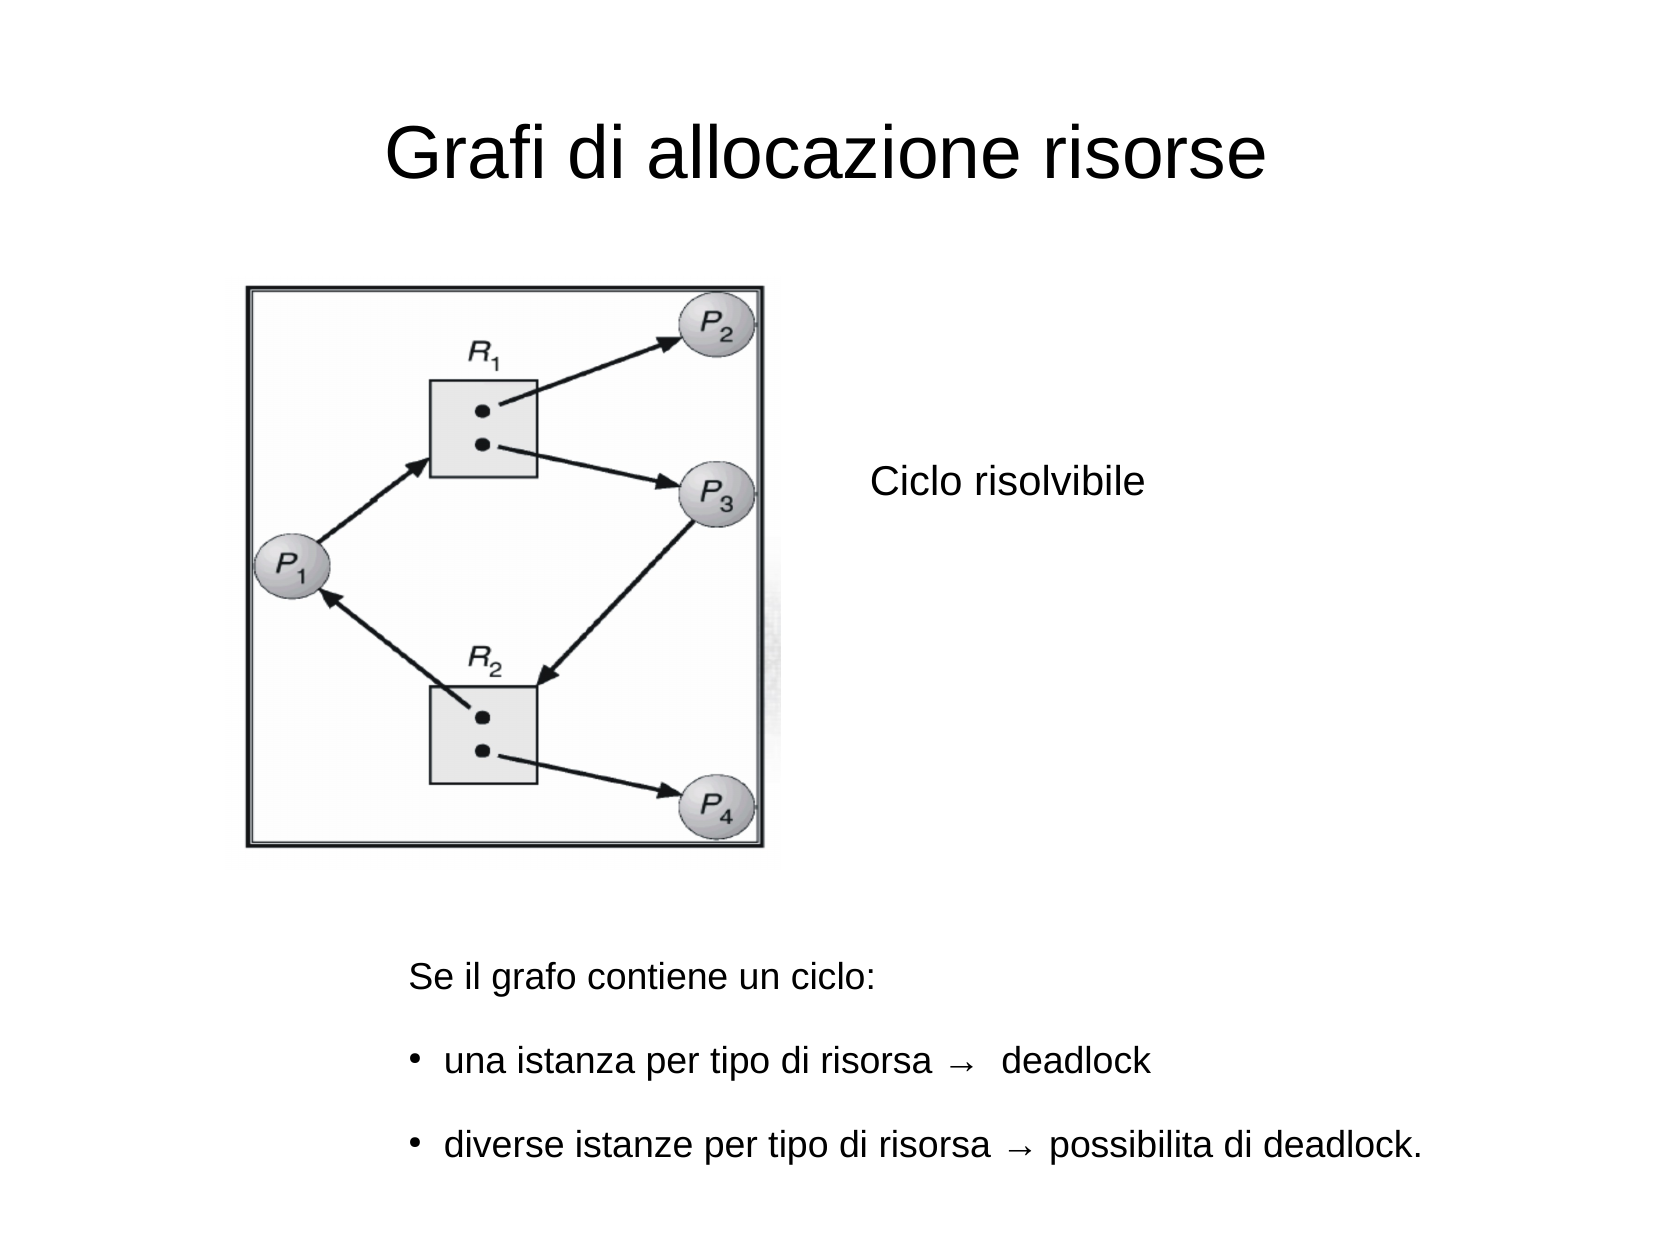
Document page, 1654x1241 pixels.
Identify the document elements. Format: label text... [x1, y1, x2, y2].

text_box Se il grafo contiene un ciclo: una istanza per tipo di risorsa → deadlock diverse istanze per tipo di risorsa → possibilita di deadlock. [393, 947, 1459, 1173]
text_box Ciclo risolvibile [855, 450, 1456, 616]
picture [225, 276, 781, 871]
title Grafi di allocazione risorse [82, 49, 1571, 257]
